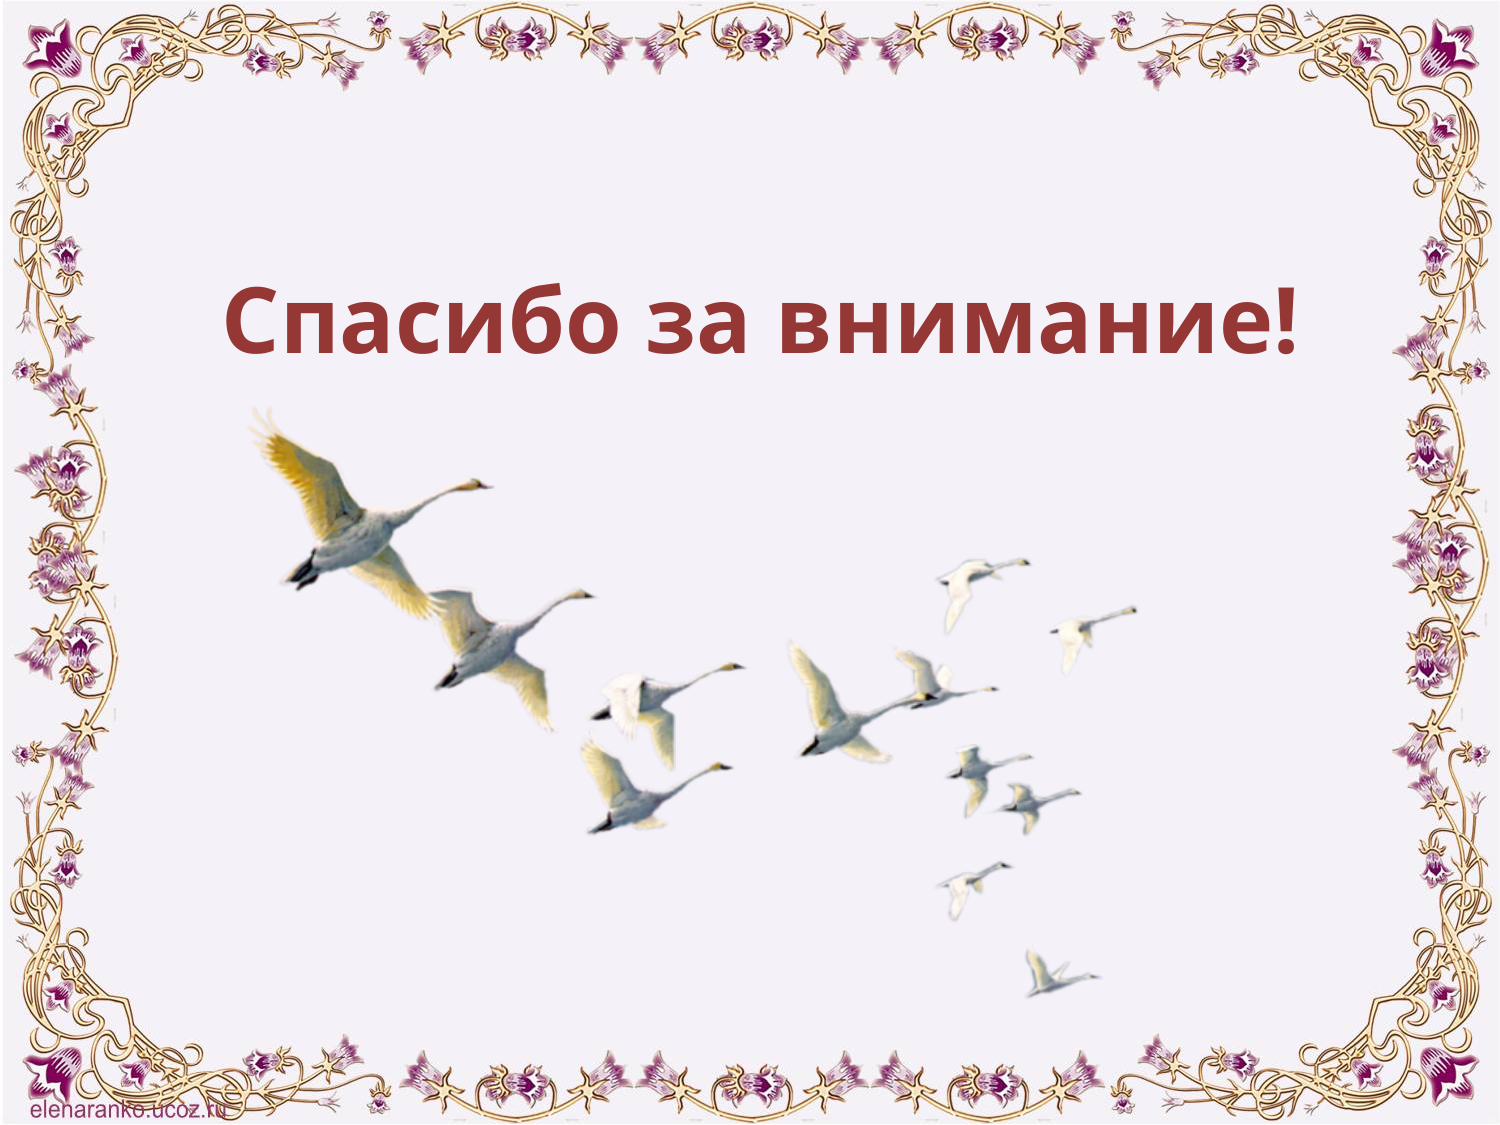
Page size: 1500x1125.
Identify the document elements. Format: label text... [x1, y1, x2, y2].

title Спасибо за внимание! [175, 222, 1348, 411]
picture [222, 386, 1161, 1017]
